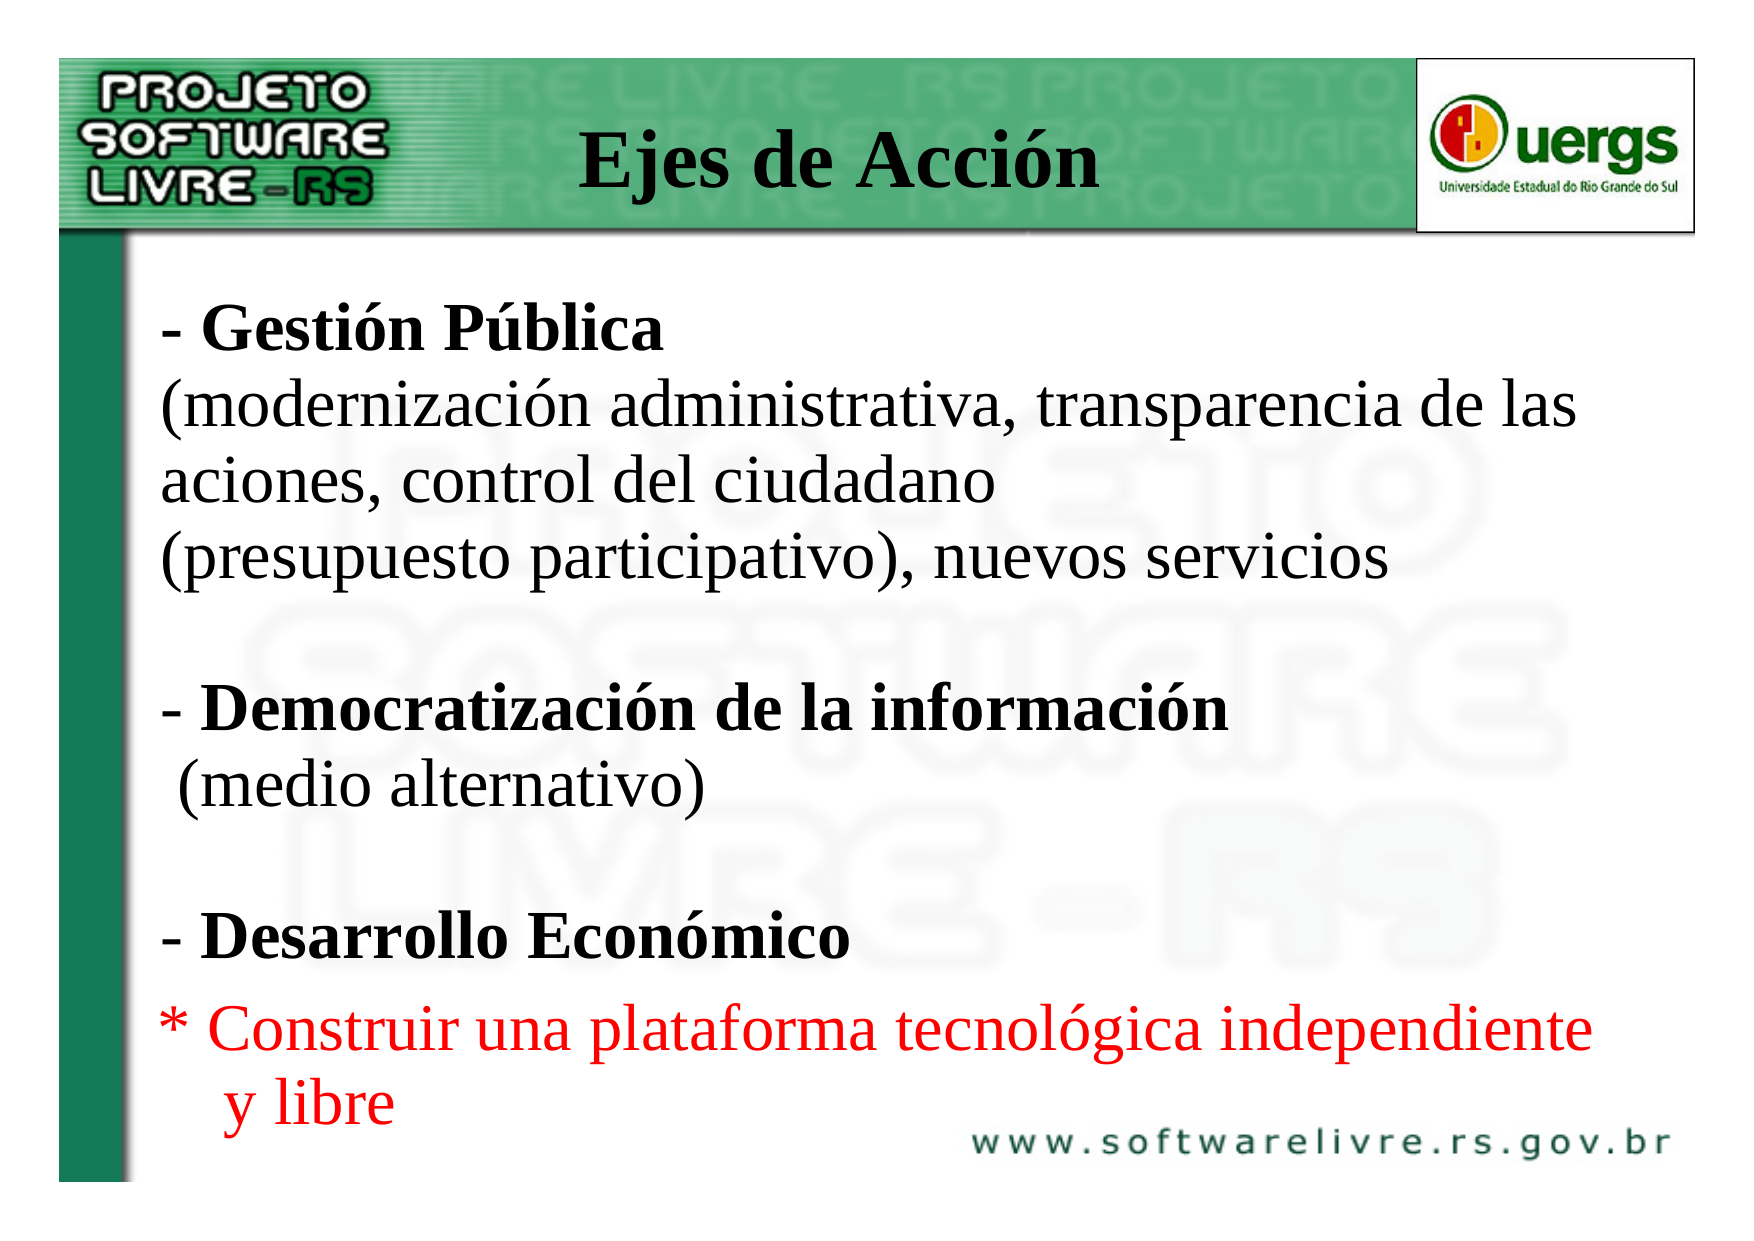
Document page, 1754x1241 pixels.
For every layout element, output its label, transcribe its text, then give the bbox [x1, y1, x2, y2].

text_box - Gestión Pública (modernización administrativa, transparencia de las aciones, control del ciudadano (presupuesto participativo), nuevos servicios - Democratización de la información (medio alternativo) - Desarrollo Económico [160, 289, 1654, 986]
text_box Ejes de Acción [578, 113, 1103, 210]
text_box * Construir una plataforma tecnológica independiente y libre [157, 915, 1654, 1152]
picture [59, 58, 1695, 1182]
